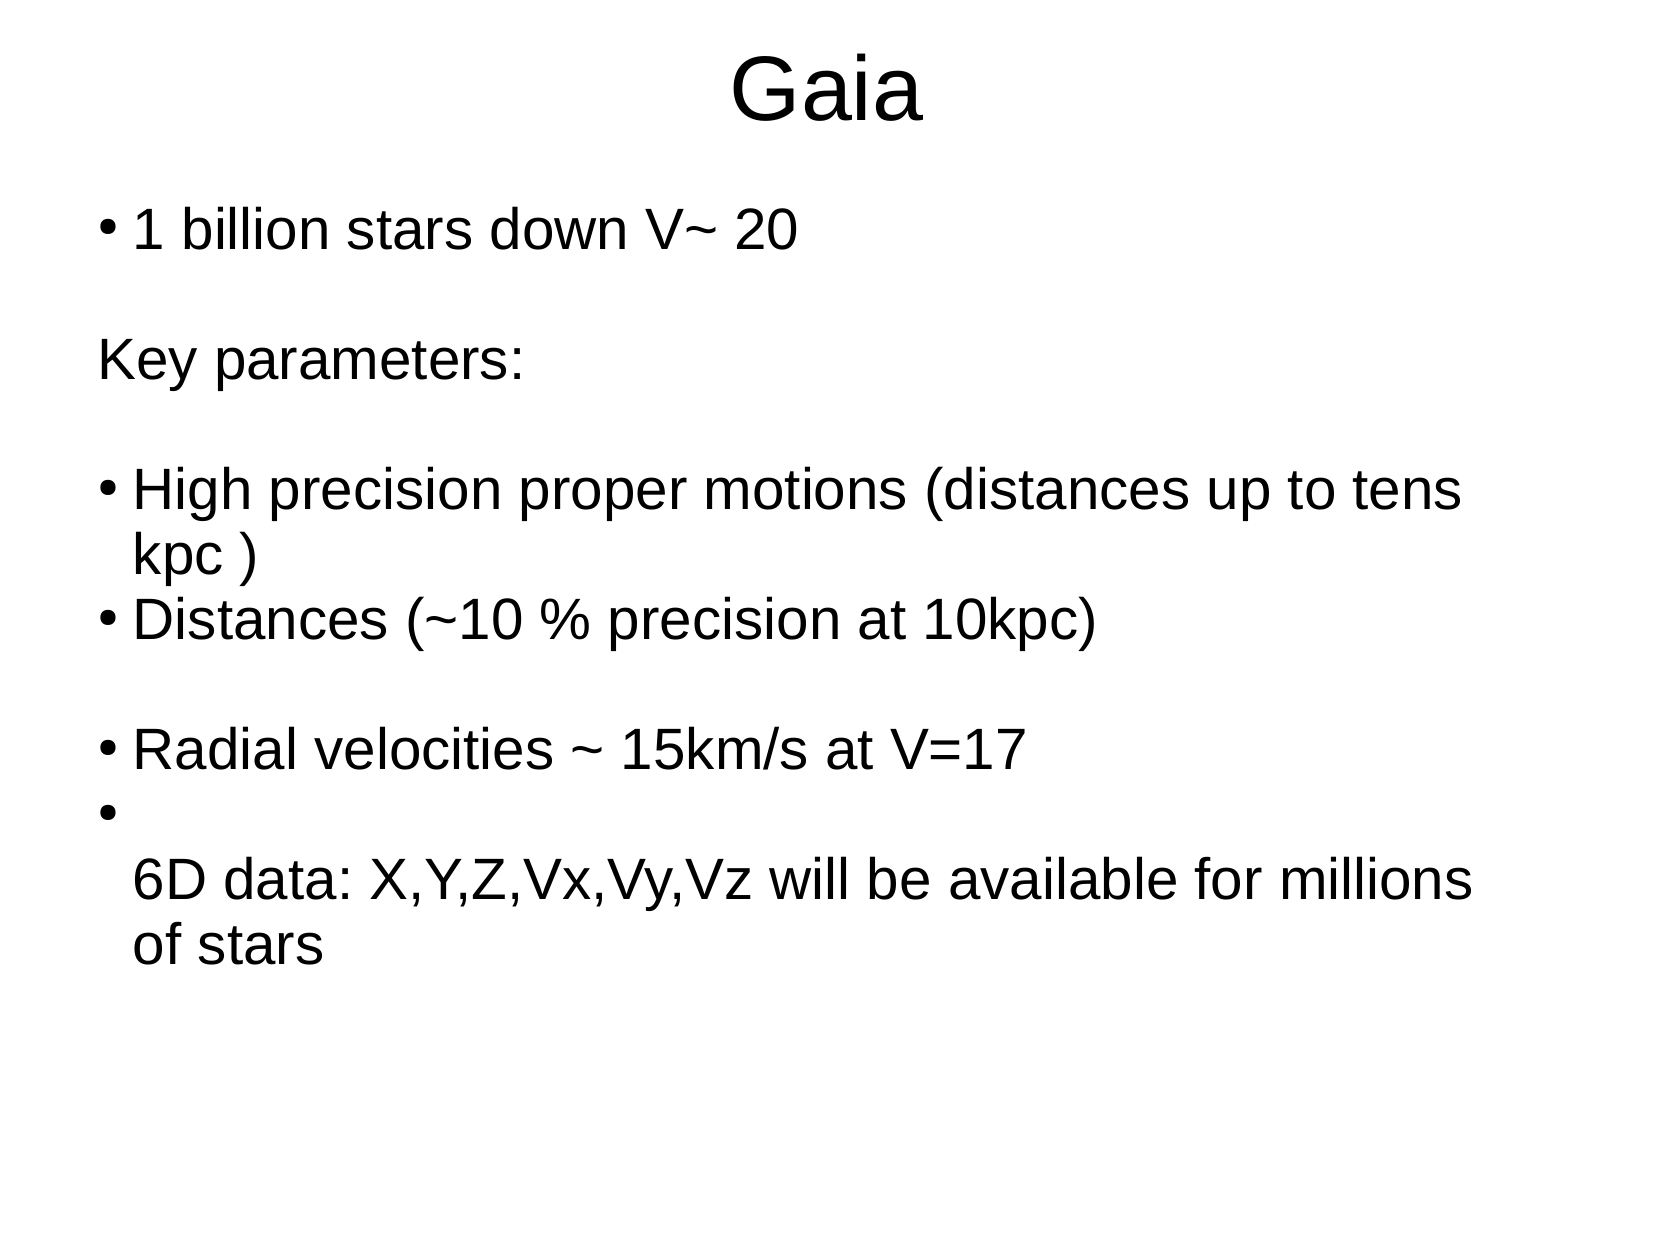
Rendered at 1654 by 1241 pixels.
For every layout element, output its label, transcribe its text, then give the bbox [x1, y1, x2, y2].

text_box 1 billion stars down V~ 20 Key parameters: High precision proper motions (distances up to tens kpc ) Distances (~10 % precision at 10kpc) Radial velocities ~ 15km/s at V=17 6D data: X,Y,Z,Vx,Vy,Vz will be available for millions of stars [82, 188, 1501, 985]
title Gaia [82, 35, 1571, 142]
